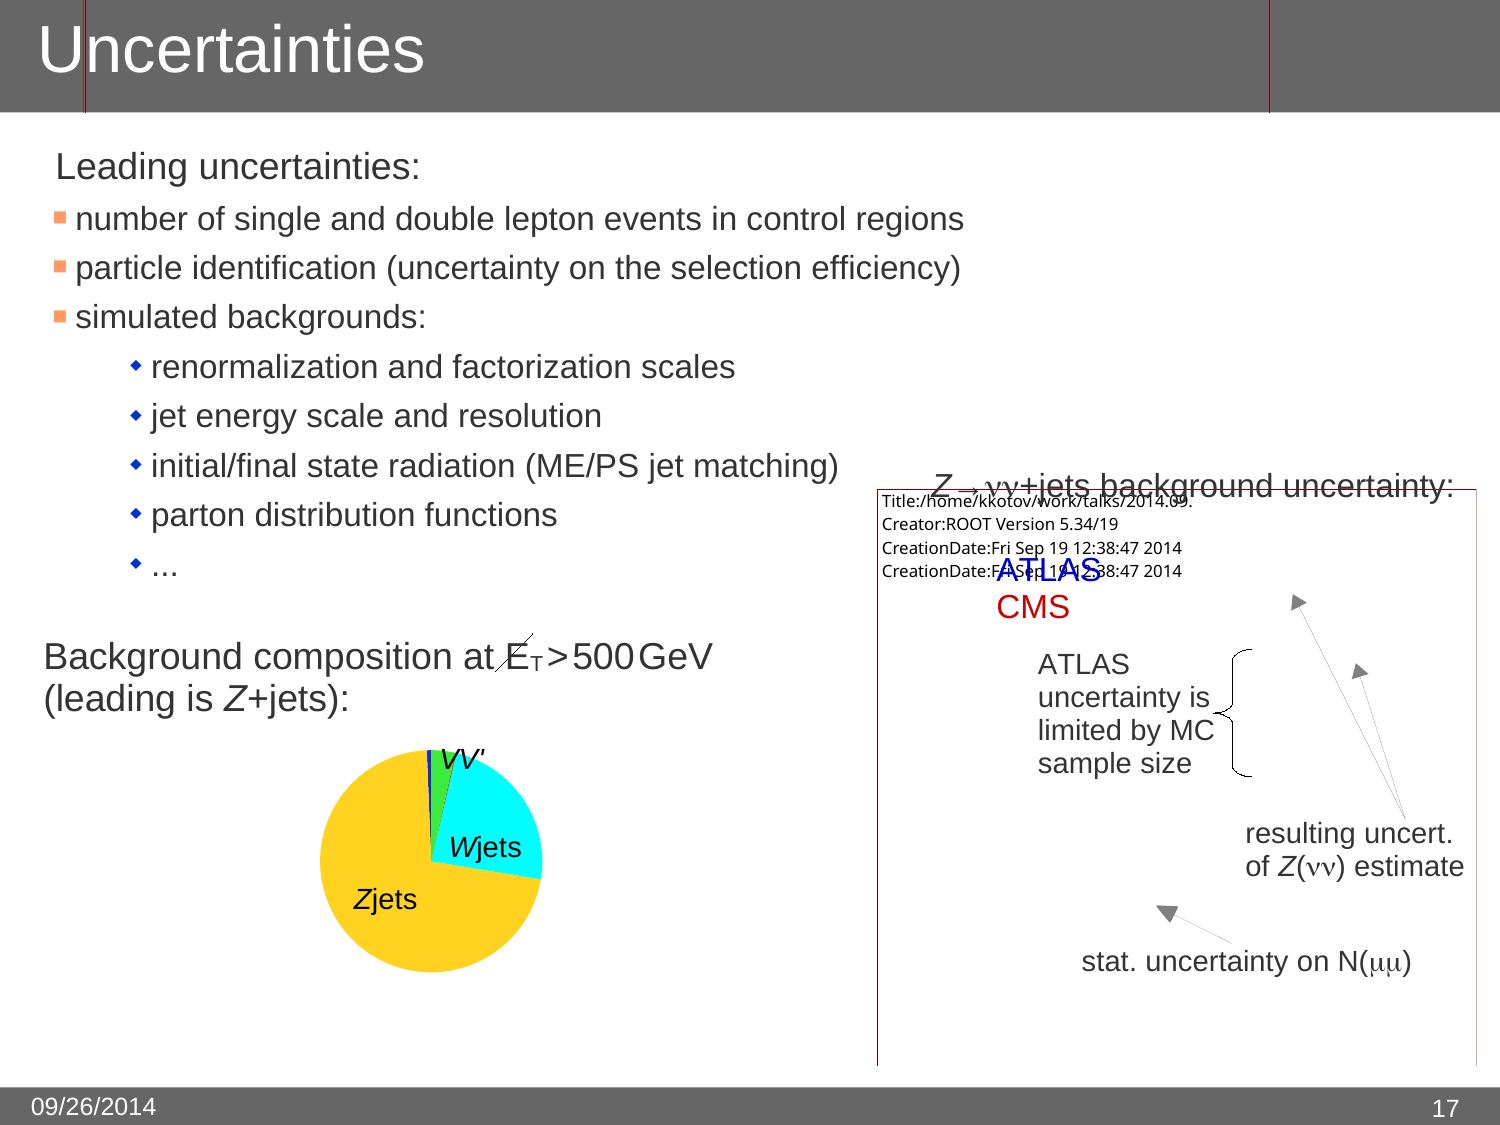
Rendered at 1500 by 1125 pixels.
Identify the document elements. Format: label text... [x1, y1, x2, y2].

text_box ATLAS CMS [996, 550, 1137, 626]
text_box Z→nn+jets background uncertainty: [931, 464, 1457, 509]
chart [225, 745, 638, 978]
text_box Zjets [354, 883, 446, 917]
text_box VV' [439, 740, 492, 778]
text_box Background composition at ET > 500 GeV (leading is Z+jets): [43, 629, 756, 726]
text_box Wjets [448, 829, 547, 867]
picture [876, 488, 1477, 1066]
text_box resulting uncert. of Z(nn) estimate [1245, 797, 1471, 902]
text_box ATLAS uncertainty is limited by MC sample size [1038, 648, 1260, 780]
title Uncertainties [37, 0, 1313, 113]
text_box Leading uncertainties: number of single and double lepton events in control regions particle identification (uncertainty on the selection efficiency) simulated backgrounds: renormalization and factorization scales jet energy scale and resolution initial/final state radiation (ME/PS jet matching) parton distribution functions ... [55, 143, 1163, 636]
text_box stat. uncertainty on N(mm) [1081, 923, 1420, 999]
